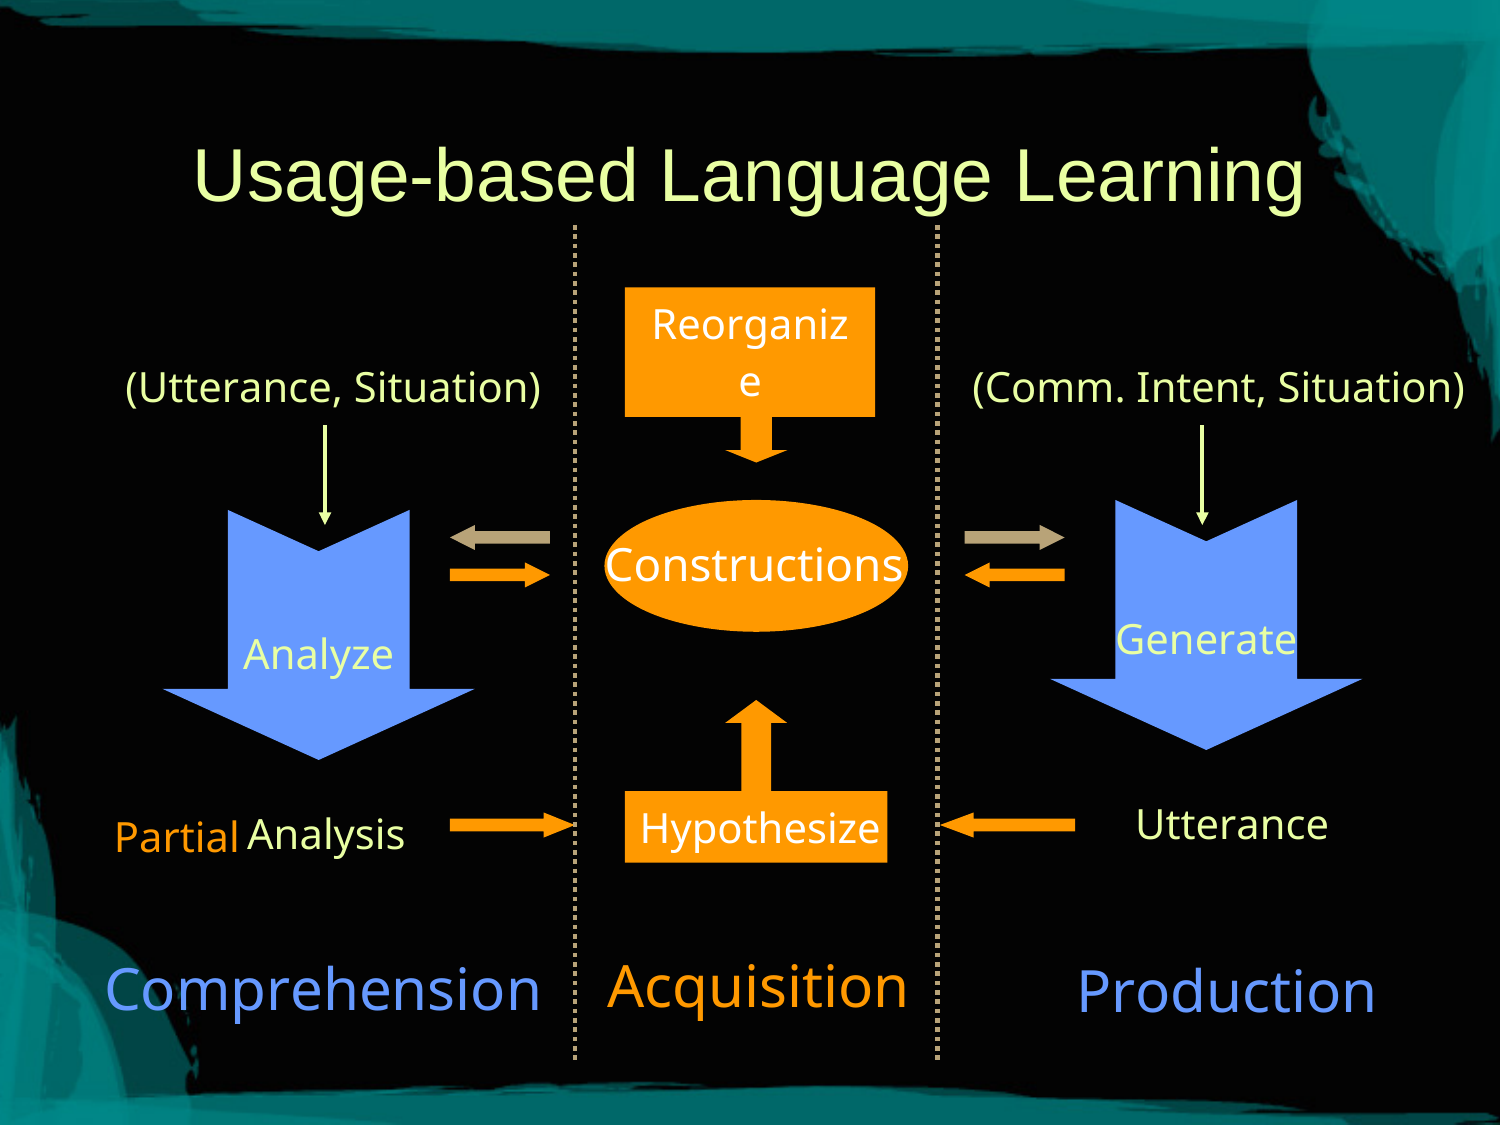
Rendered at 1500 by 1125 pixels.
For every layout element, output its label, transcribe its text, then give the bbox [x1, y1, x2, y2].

title Usage-based Language Learning [112, 87, 1388, 263]
text_box Generate [1049, 499, 1363, 751]
text_box [637, 499, 876, 525]
text_box [449, 812, 573, 838]
text_box [964, 524, 1065, 550]
text_box [725, 417, 788, 463]
text_box Comprehension [89, 940, 558, 1036]
text_box Hypothesize [624, 699, 888, 863]
text_box Reorganize [624, 287, 876, 417]
text_box Acquisition [592, 937, 926, 1032]
text_box [964, 562, 1065, 588]
text_box Analyze [162, 509, 475, 760]
text_box Constructions [589, 525, 919, 603]
text_box [940, 812, 1076, 838]
text_box (Utterance, Situation) [110, 350, 557, 423]
text_box Partial [98, 800, 256, 873]
text_box Utterance [1120, 787, 1345, 860]
text_box Analysis [231, 797, 422, 870]
text_box (Comm. Intent, Situation) [957, 350, 1481, 423]
text_box Production [1061, 942, 1394, 1037]
text_box [630, 603, 882, 632]
picture [0, 0, 1500, 1125]
text_box [449, 562, 550, 588]
text_box [449, 524, 550, 550]
